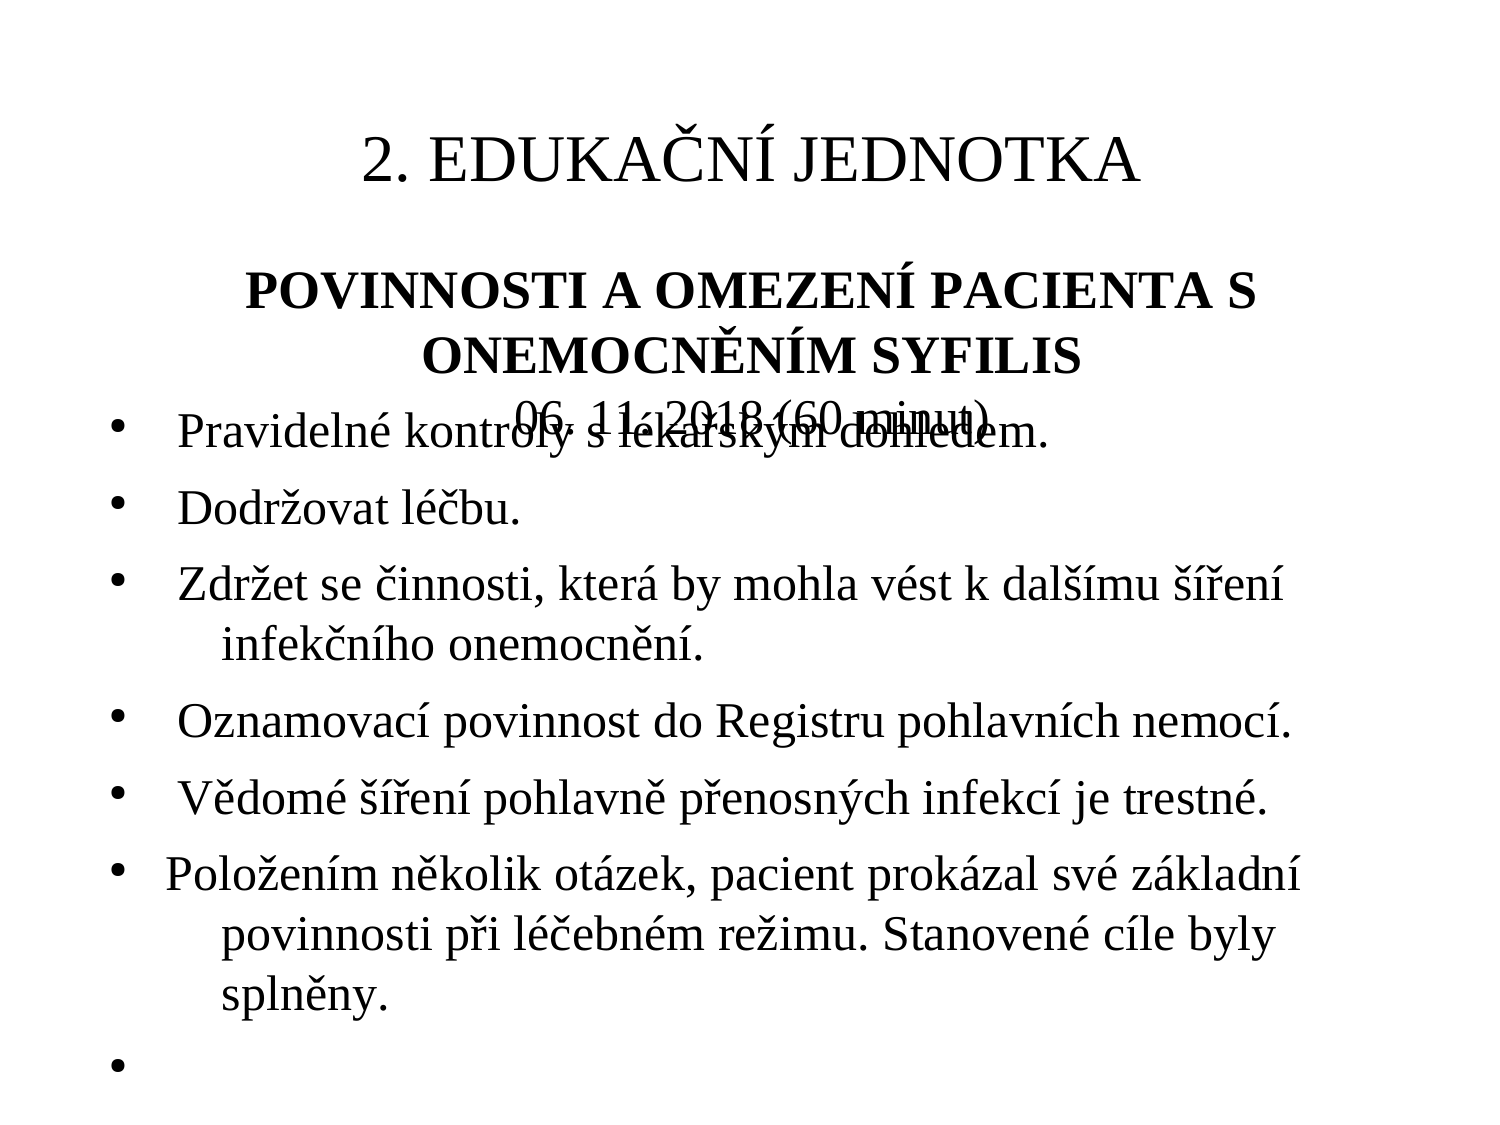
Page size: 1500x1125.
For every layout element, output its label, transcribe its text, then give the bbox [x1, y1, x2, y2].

title 2. EDUKAČNÍ JEDNOTKA POVINNOSTI A OMEZENÍ PACIENTA S ONEMOCNĚNÍM SYFILIS 06. 11. 2018 (60 minut) [77, 107, 1428, 295]
list Pravidelné kontroly s lékařským dohledem. Dodržovat léčbu. Zdržet se činnosti, která by mohla vést k dalšímu šíření infekčního onemocnění. Oznamovací povinnost do Registru pohlavních nemocí. Vědomé šíření pohlavně přenosných infekcí je trestné. Položením několik otázek, pacient prokázal své základní povinnosti při léčebném režimu. Stanovené cíle byly splněny. [94, 389, 1445, 1125]
